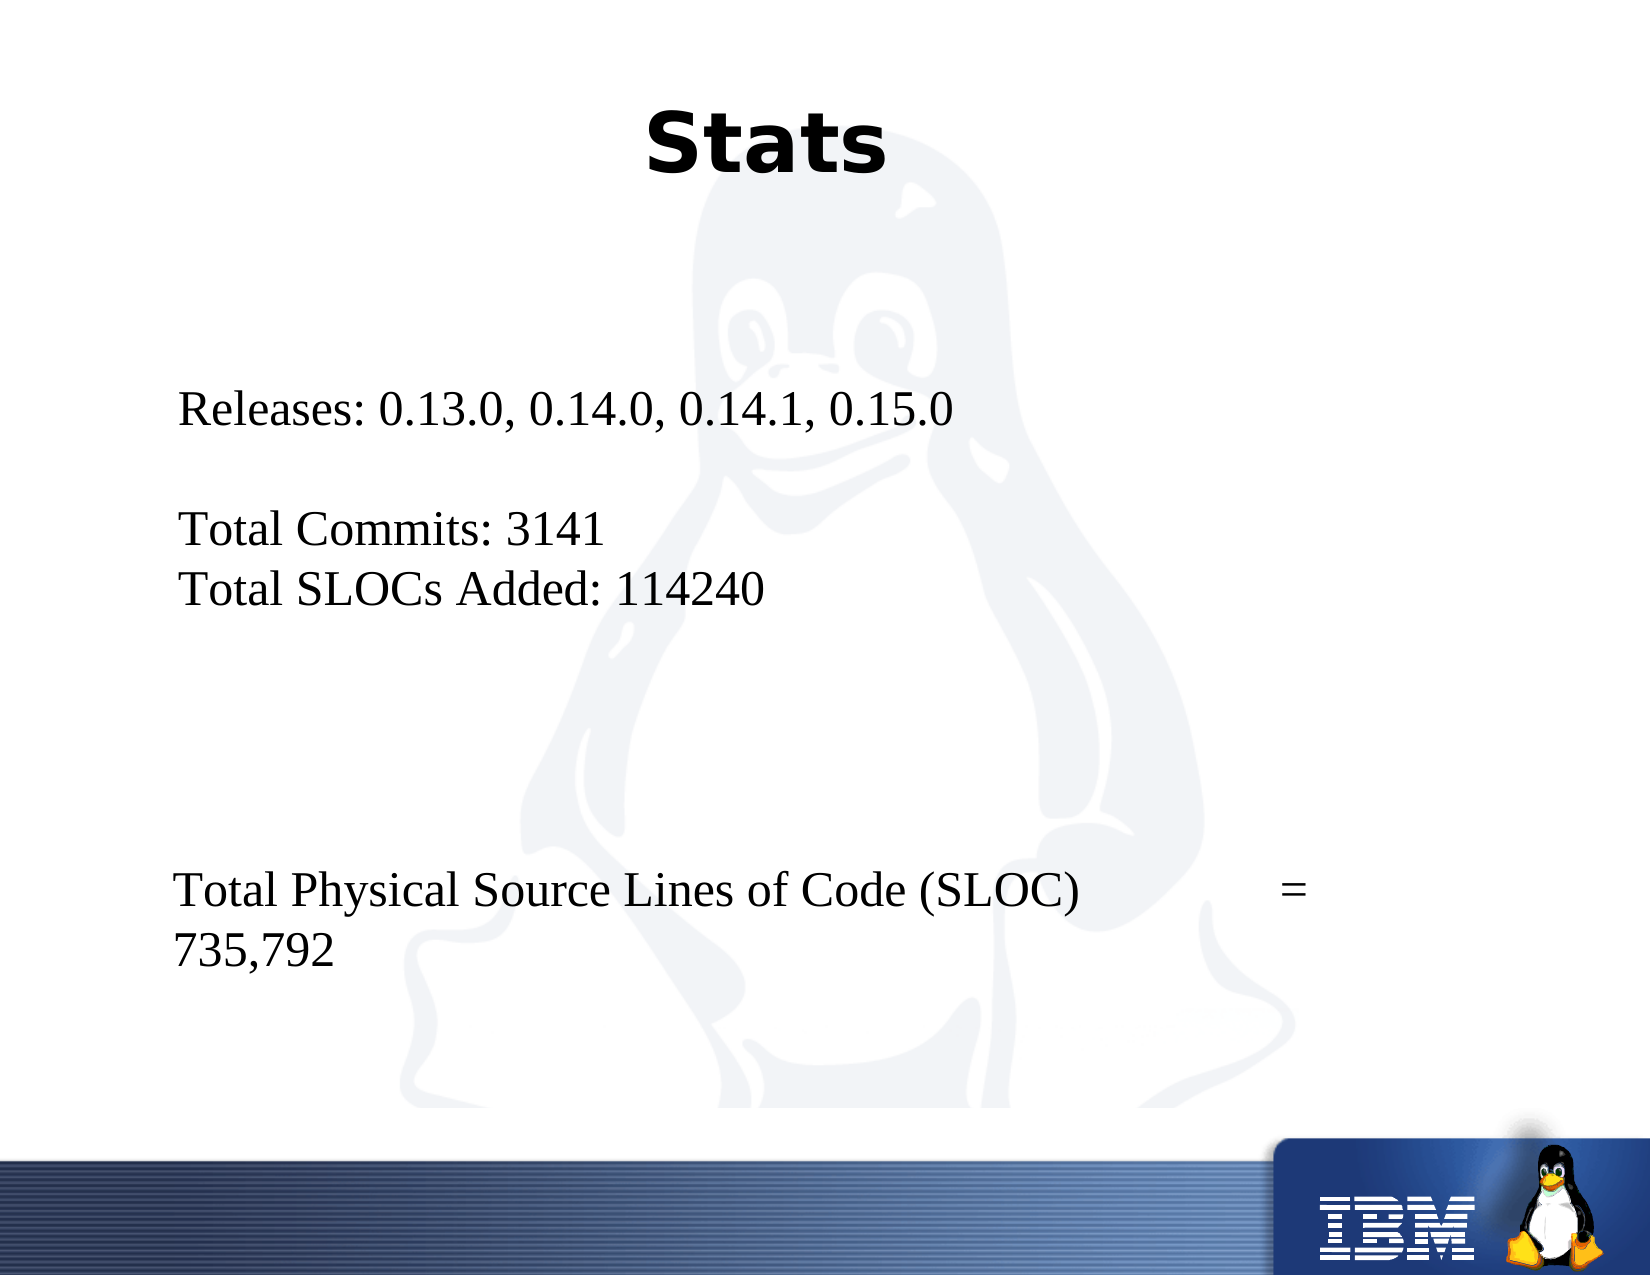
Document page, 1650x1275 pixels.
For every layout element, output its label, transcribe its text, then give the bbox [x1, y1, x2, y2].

title Stats [76, 76, 1457, 211]
text_box Releases: 0.13.0, 0.14.0, 0.14.1, 0.15.0 Total Commits: 3141 Total SLOCs Added: 114240 [177, 376, 1480, 792]
text_box Total Physical Source Lines of Code (SLOC) = 735,792 [172, 857, 1480, 914]
